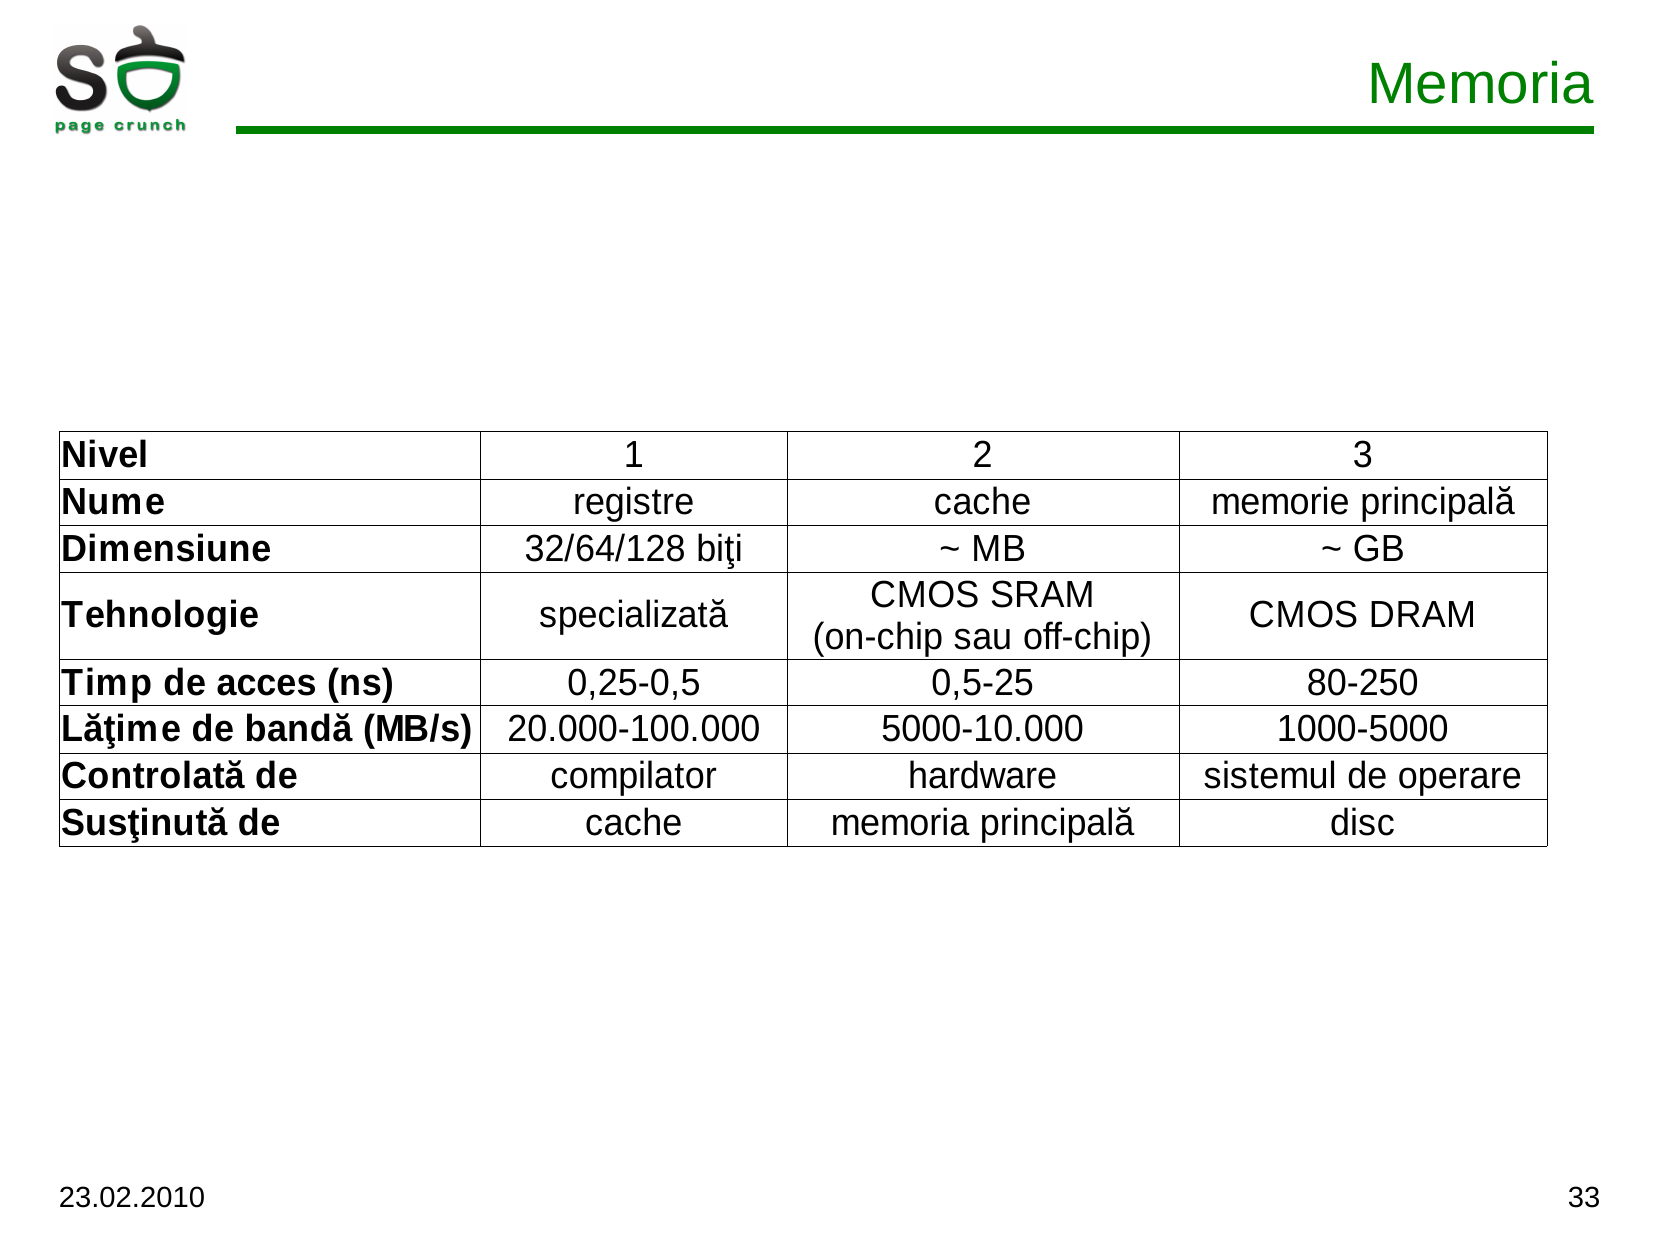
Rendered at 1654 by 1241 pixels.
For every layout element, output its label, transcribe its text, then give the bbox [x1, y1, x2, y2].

picture [53, 23, 188, 136]
chart [59, 431, 1550, 1241]
title Memoria [236, 49, 1595, 119]
